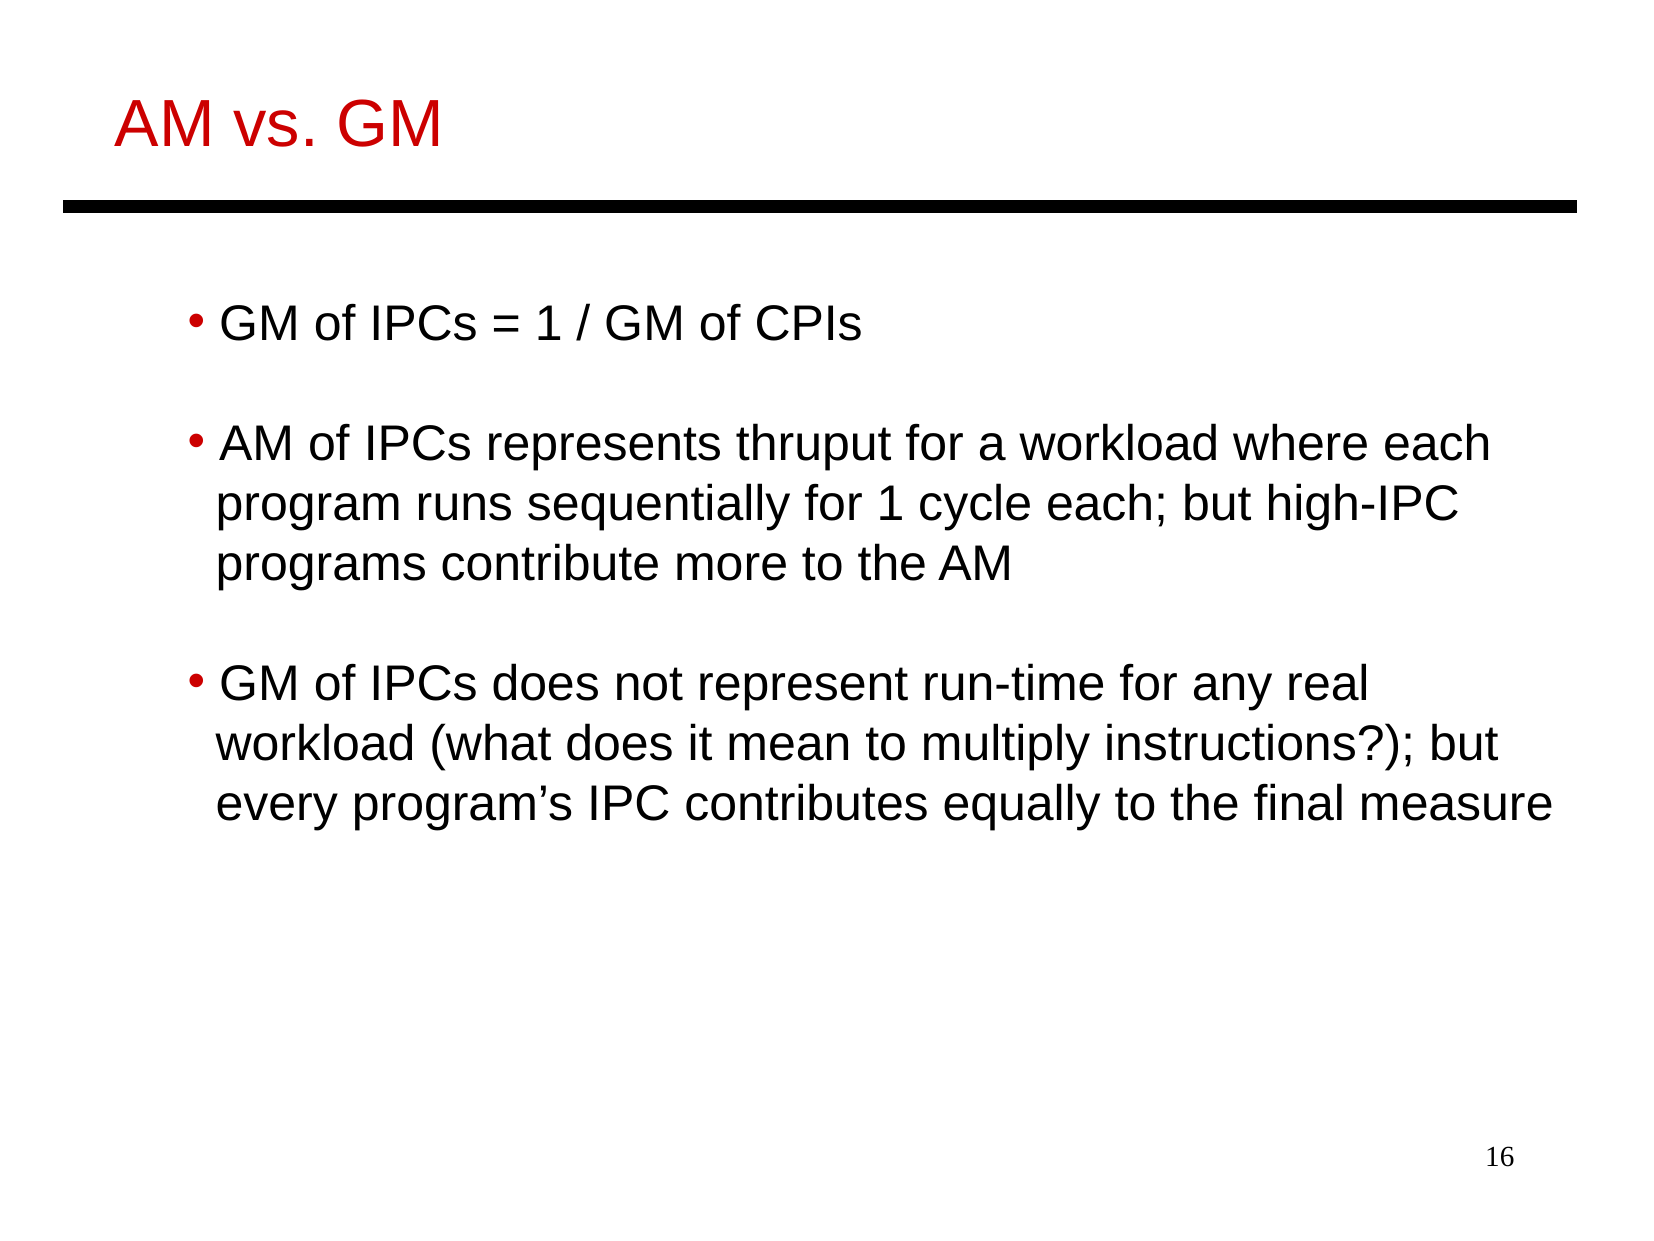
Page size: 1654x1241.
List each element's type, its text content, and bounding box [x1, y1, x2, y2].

text_box GM of IPCs = 1 / GM of CPIs AM of IPCs represents thruput for a workload where each program runs sequentially for 1 cycle each; but high-IPC programs contribute more to the AM GM of IPCs does not represent run-time for any real workload (what does it mean to multiply instructions?); but every program’s IPC contributes equally to the final measure [172, 282, 1570, 839]
text_box AM vs. GM [100, 71, 460, 168]
text_box <number> [1184, 1129, 1530, 1213]
